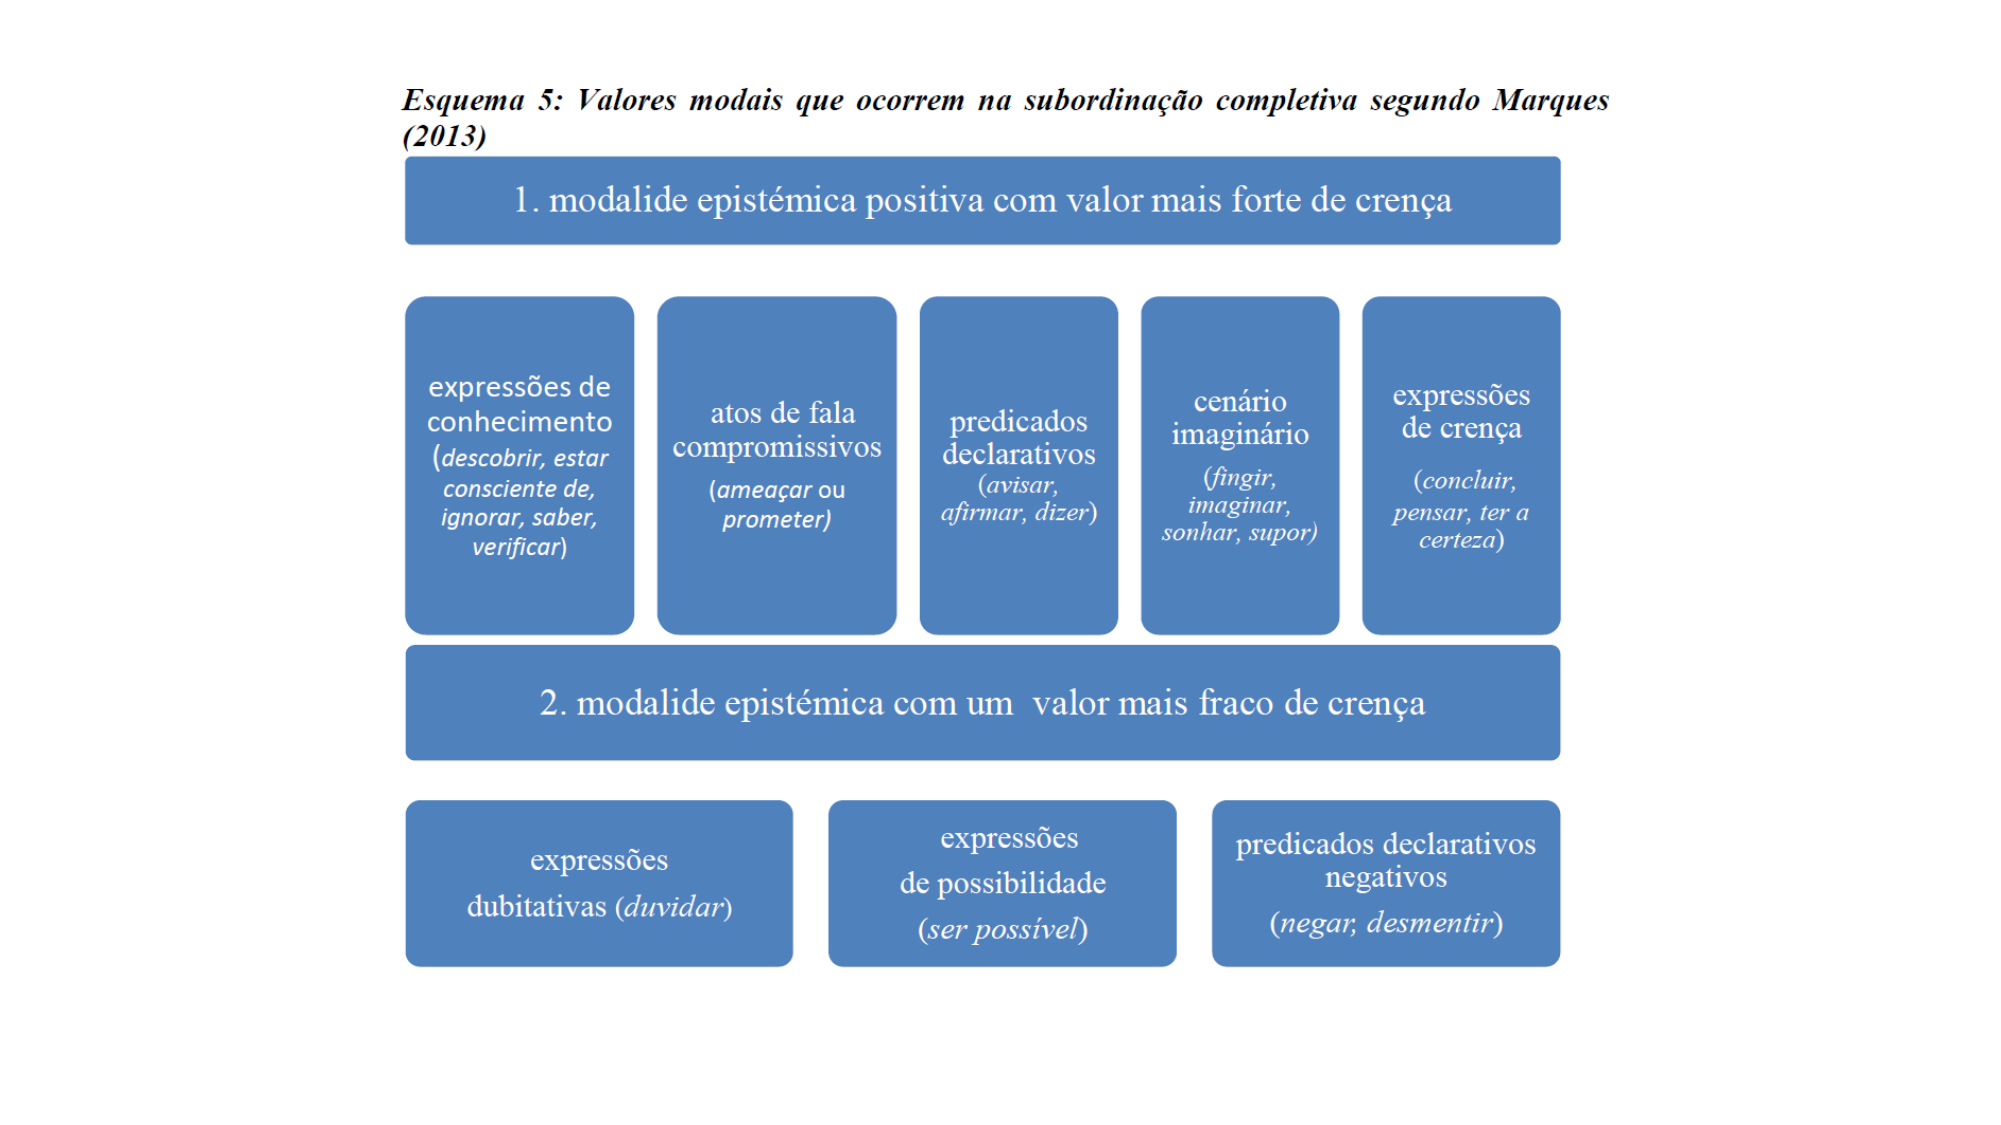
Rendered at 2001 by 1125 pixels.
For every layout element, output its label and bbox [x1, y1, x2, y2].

picture [356, 70, 1644, 1055]
